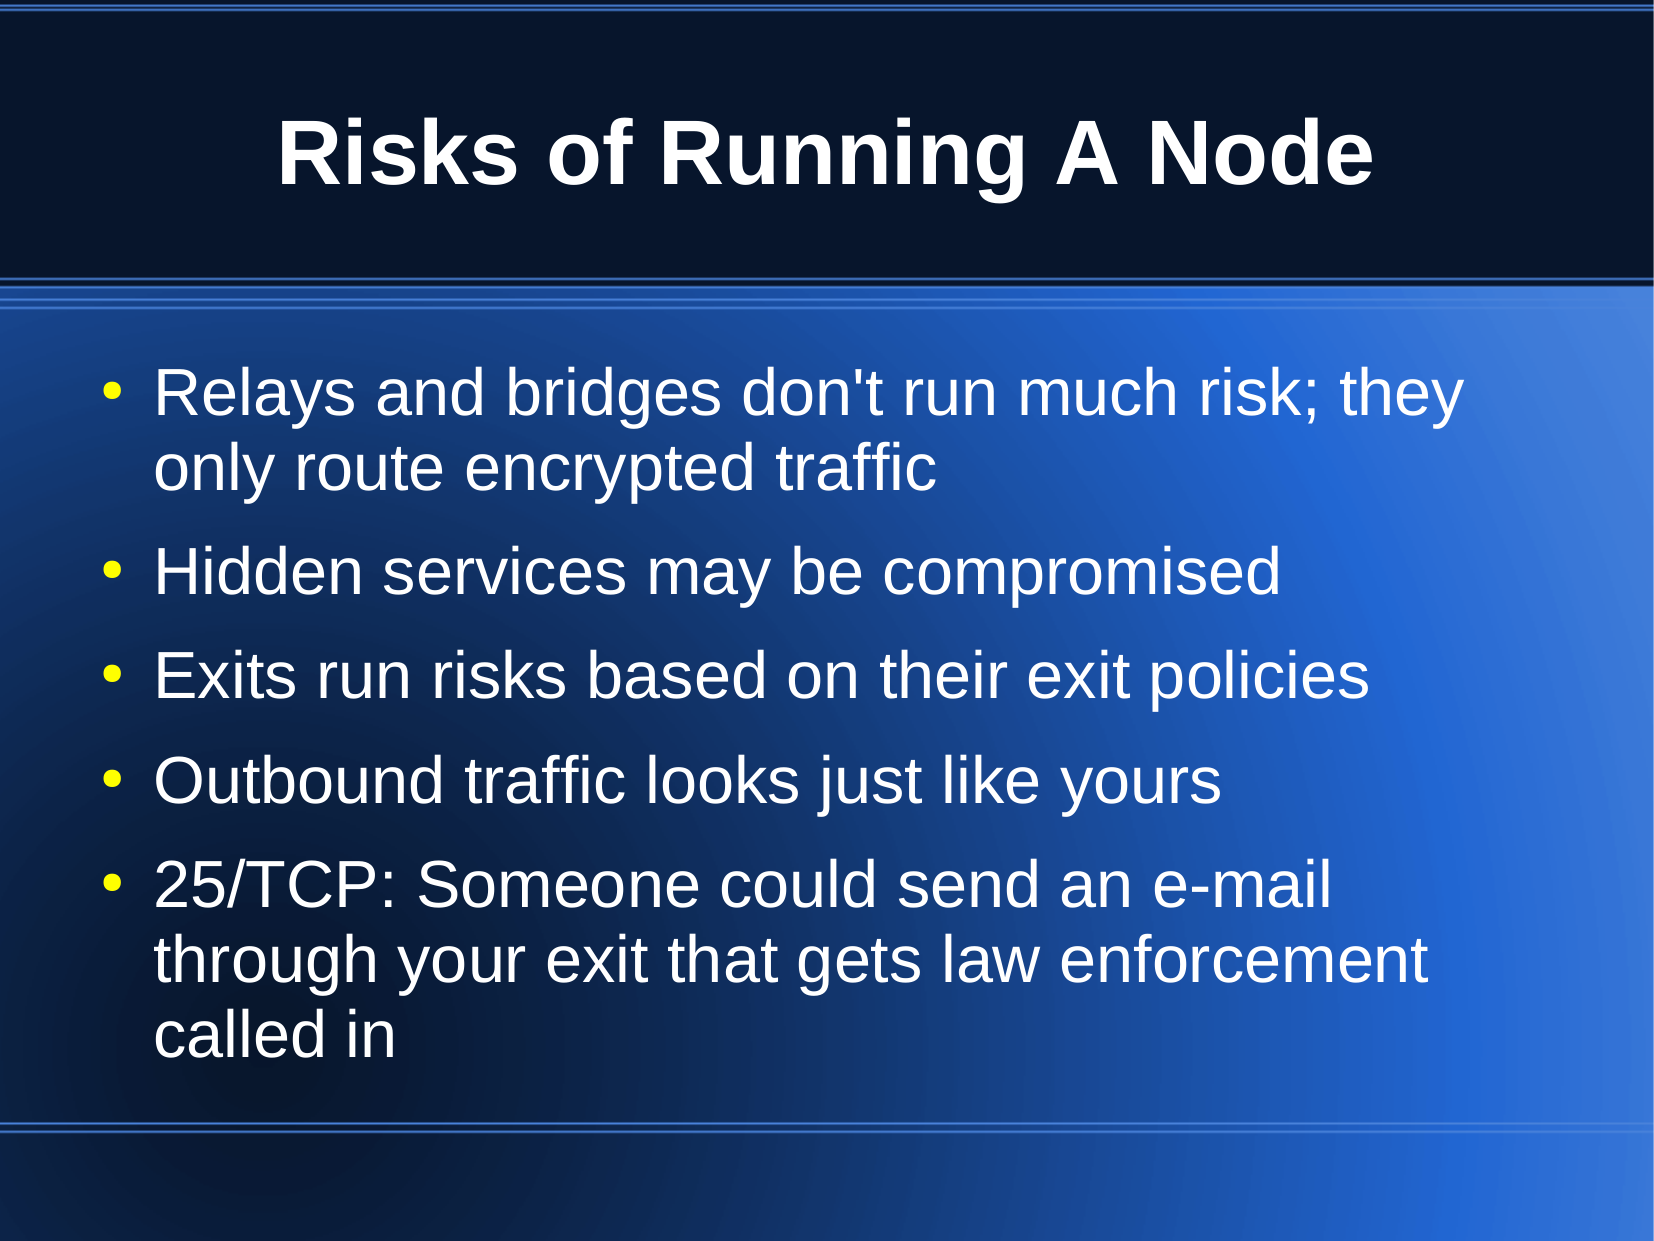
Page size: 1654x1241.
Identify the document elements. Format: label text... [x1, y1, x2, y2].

picture [0, 0, 1654, 1241]
title Risks of Running A Node [82, 56, 1571, 250]
list Relays and bridges don't run much risk; they only route encrypted traffic Hidden services may be compromised Exits run risks based on their exit policies Outbound traffic looks just like yours 25/TCP: Someone could send an e-mail through your exit that gets law enforcement called in [82, 355, 1571, 1072]
